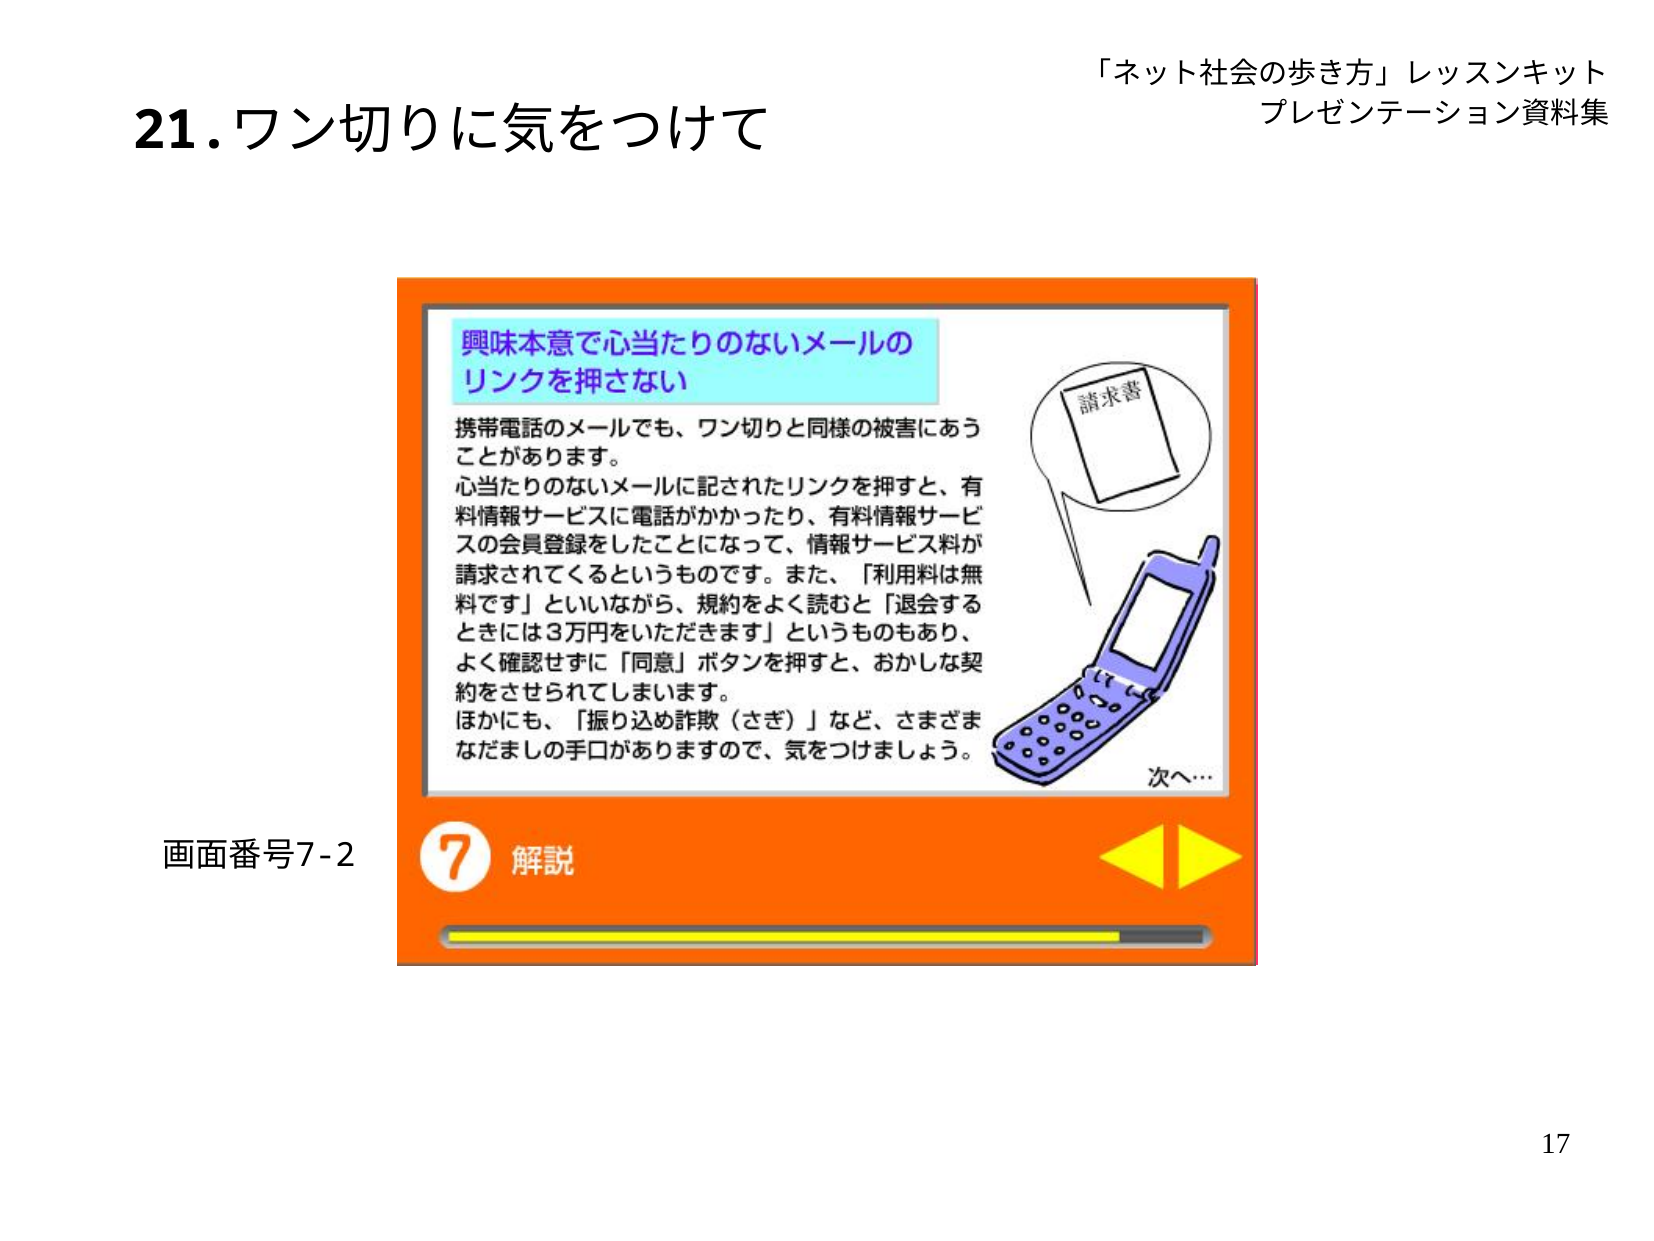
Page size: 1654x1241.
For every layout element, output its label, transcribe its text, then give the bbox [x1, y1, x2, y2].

picture [397, 277, 1258, 966]
text_box 画面番号7-2 [147, 826, 384, 882]
text_box 21.ワン切りに気をつけて [118, 88, 1241, 169]
text_box 「ネット社会の歩き方」レッスンキット プレゼンテーション資料集 [1062, 44, 1625, 139]
